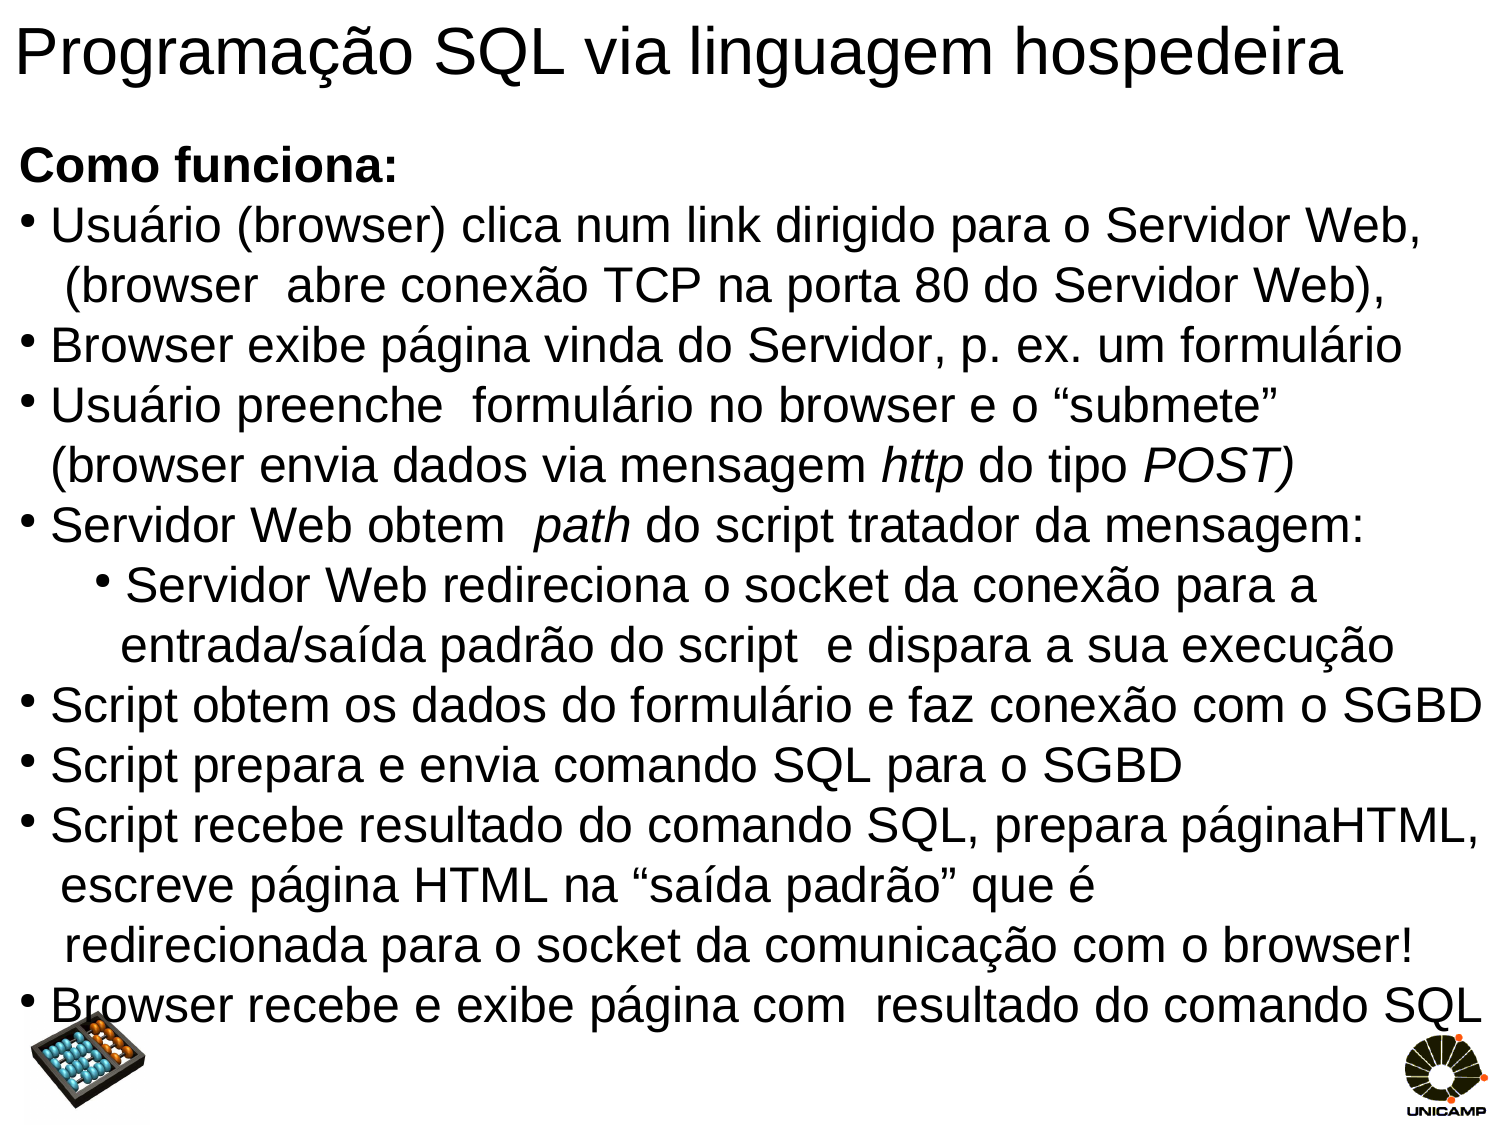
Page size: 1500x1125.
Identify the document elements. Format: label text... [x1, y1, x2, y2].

text_box Programação SQL via linguagem hospedeira [0, 0, 1463, 95]
text_box Como funciona: Usuário (browser) clica num link dirigido para o Servidor Web, (browser abre conexão TCP na porta 80 do Servidor Web), Browser exibe página vinda do Servidor, p. ex. um formulário Usuário preenche formulário no browser e o “submete” (browser envia dados via mensagem http do tipo POST) Servidor Web obtem path do script tratador da mensagem: Servidor Web redireciona o socket da conexão para a entrada/saída padrão do script e dispara a sua execução Script obtem os dados do formulário e faz conexão com o SGBD Script prepara e envia comando SQL para o SGBD Script recebe resultado do comando SQL, prepara páginaHTML, escreve página HTML na “saída padrão” que é redirecionada para o socket da comunicação com o browser! Browser recebe e exibe página com resultado do comando SQL [3, 124, 1500, 1040]
